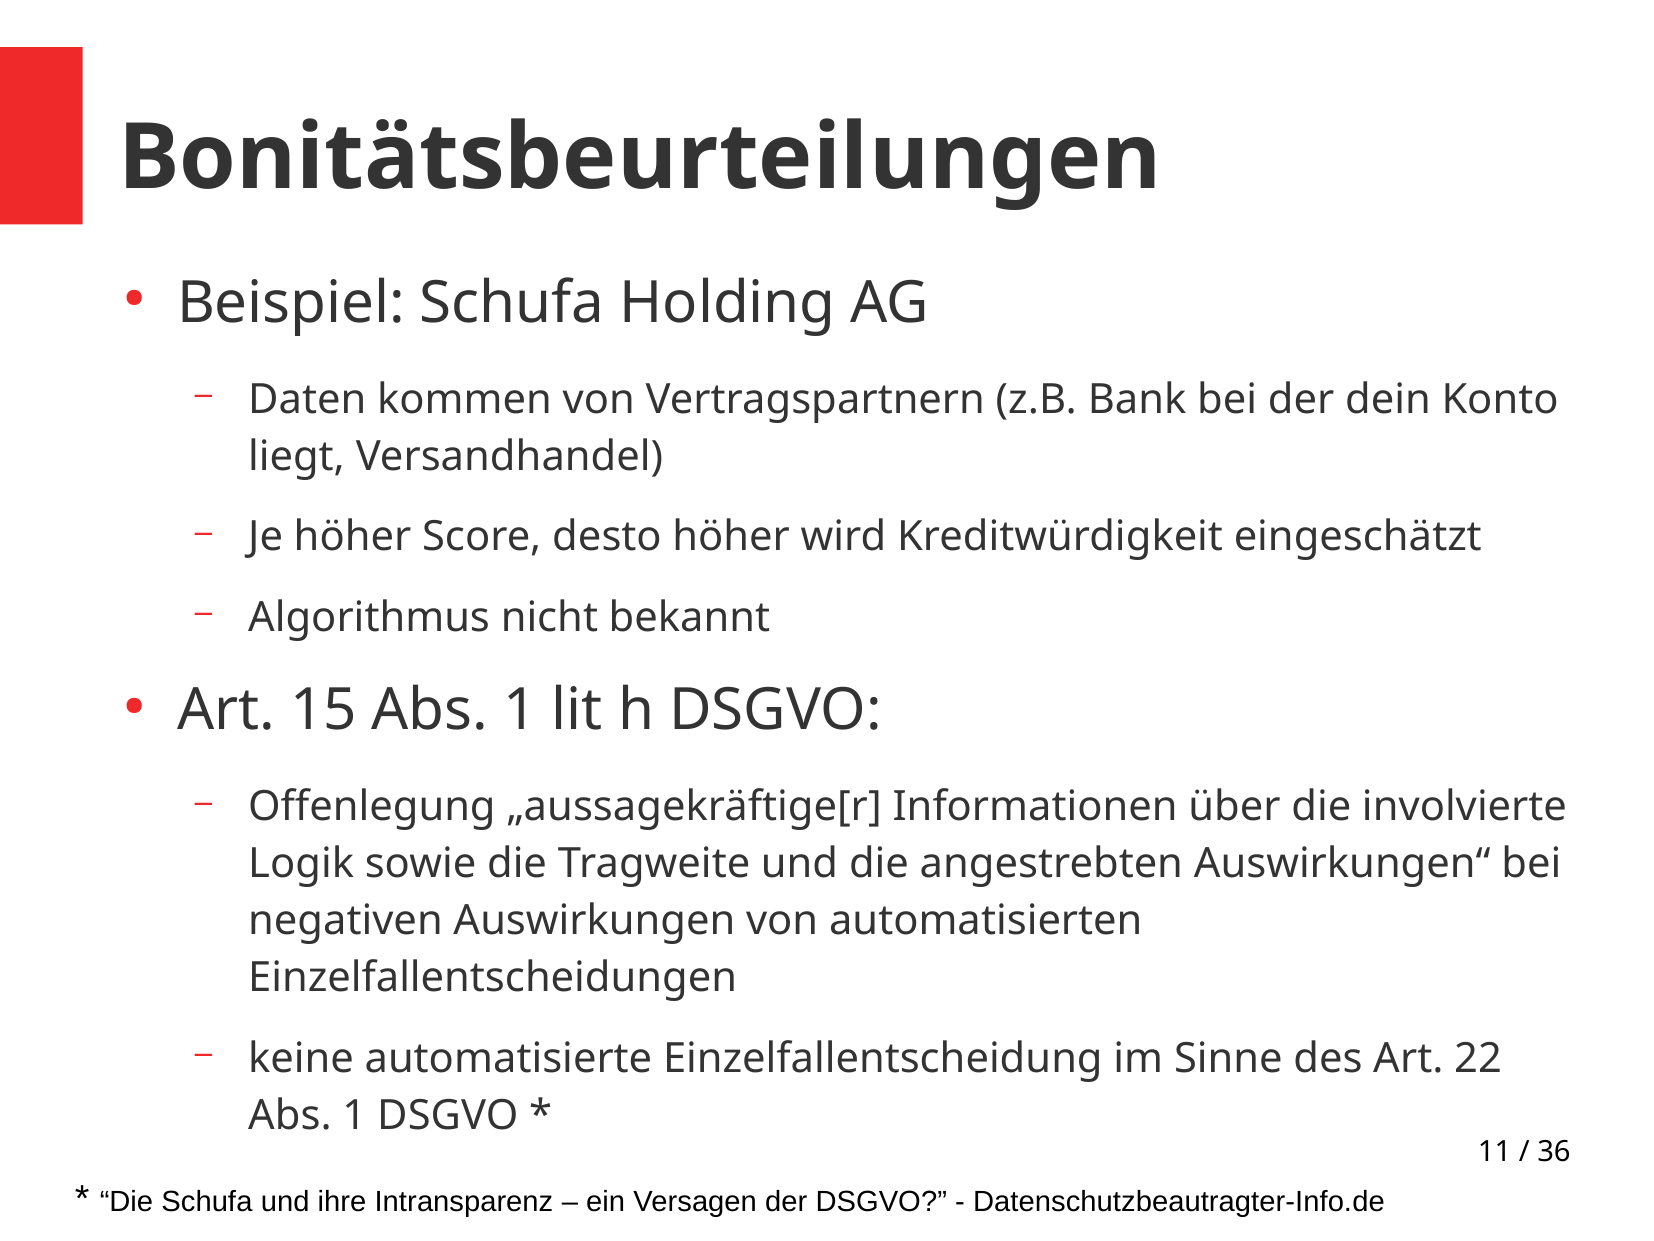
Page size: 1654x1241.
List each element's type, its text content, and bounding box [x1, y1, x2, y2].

text_box * “Die Schufa und ihre Intransparenz – ein Versagen der DSGVO?” - Datenschutzbeautragter-Info.de [60, 1170, 1654, 1241]
title Bonitätsbeurteilungen [118, 49, 1571, 257]
list Beispiel: Schufa Holding AG Daten kommen von Vertragspartnern (z.B. Bank bei der dein Konto liegt, Versandhandel) Je höher Score, desto höher wird Kreditwürdigkeit eingeschätzt Algorithmus nicht bekannt Art. 15 Abs. 1 lit h DSGVO: Offenlegung „aussagekräftige[r] Informationen über die involvierte Logik sowie die Tragweite und die angestrebten Auswirkungen“ bei negativen Auswirkungen von automatisierten Einzelfallentscheidungen keine automatisierte Einzelfallentscheidung im Sinne des Art. 22 Abs. 1 DSGVO * [106, 259, 1594, 1170]
